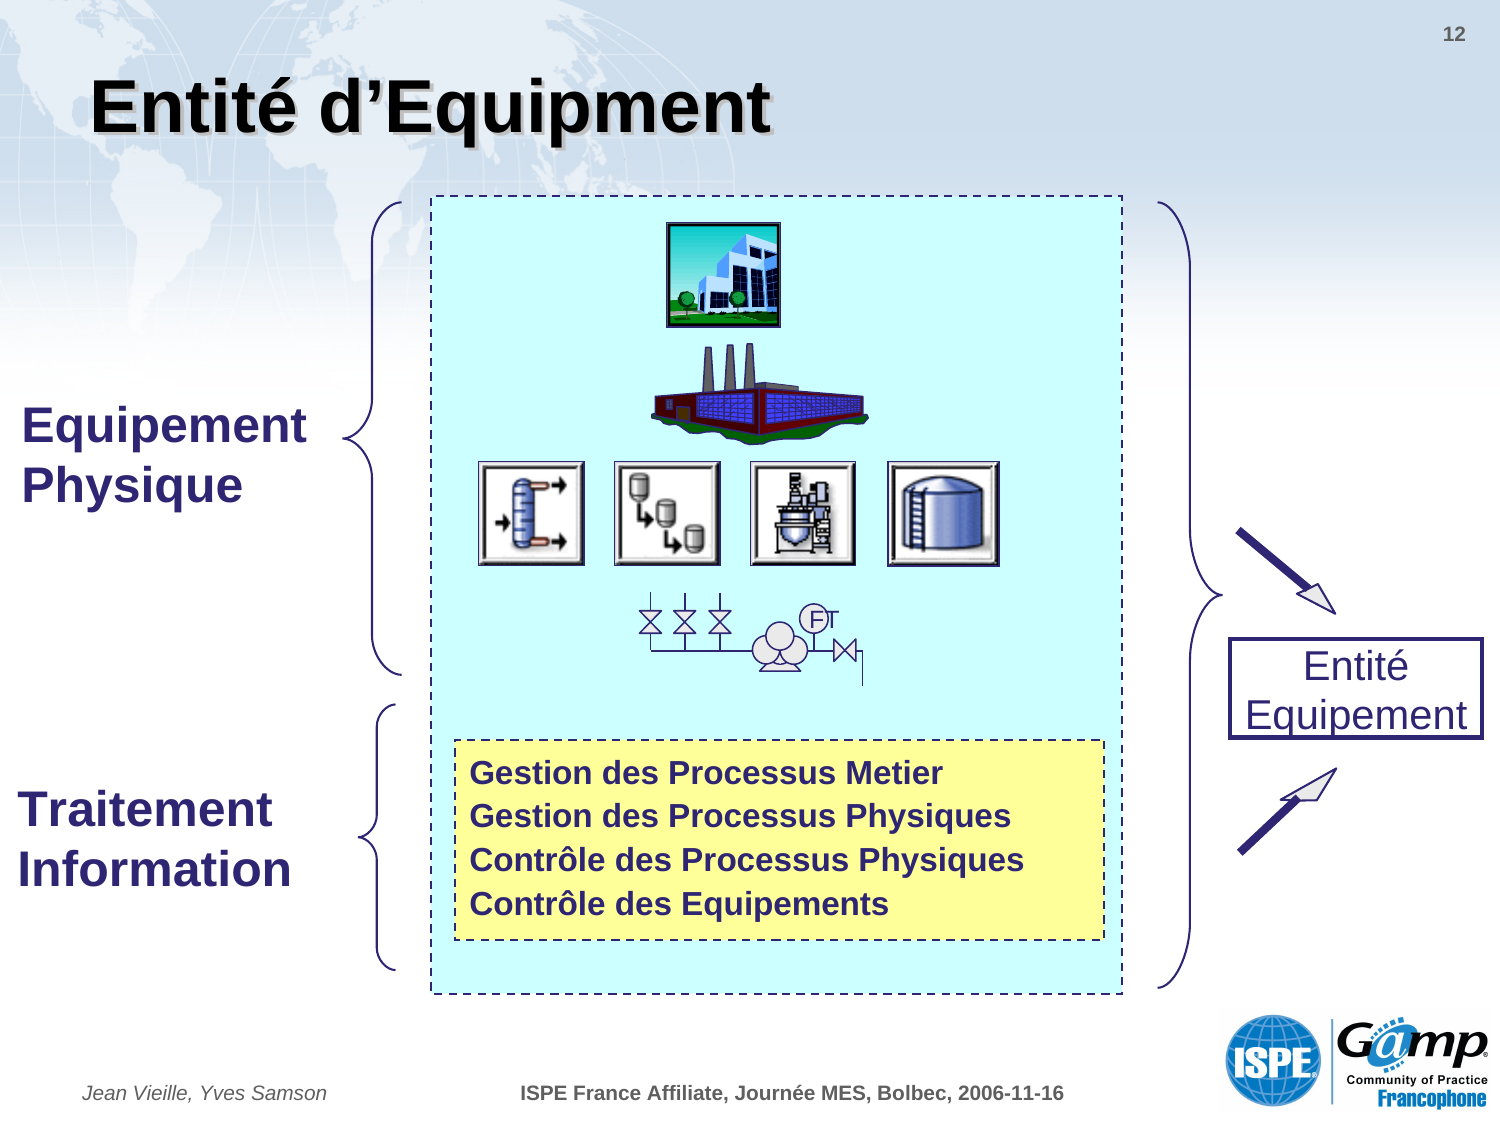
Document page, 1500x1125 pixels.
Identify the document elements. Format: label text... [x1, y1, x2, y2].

picture [0, 0, 1500, 962]
picture [1219, 1008, 1490, 1113]
text_box FT [799, 603, 829, 634]
picture [751, 462, 855, 565]
text_box Gestion des Processus Metier Gestion des Processus Physiques Contrôle des Processus Physiques Contrôle des Equipements [454, 739, 1105, 941]
text_box Traitement Information [17, 769, 293, 904]
text_box Entité Equipement [1229, 638, 1483, 738]
text_box [1280, 768, 1337, 801]
text_box Equipement Physique [21, 385, 308, 520]
text_box [1296, 583, 1336, 614]
picture [479, 462, 584, 565]
picture [888, 462, 999, 566]
text_box [430, 197, 1123, 994]
title Entité d’Equipment [75, 8, 1426, 197]
picture [615, 462, 719, 565]
picture [667, 223, 780, 327]
